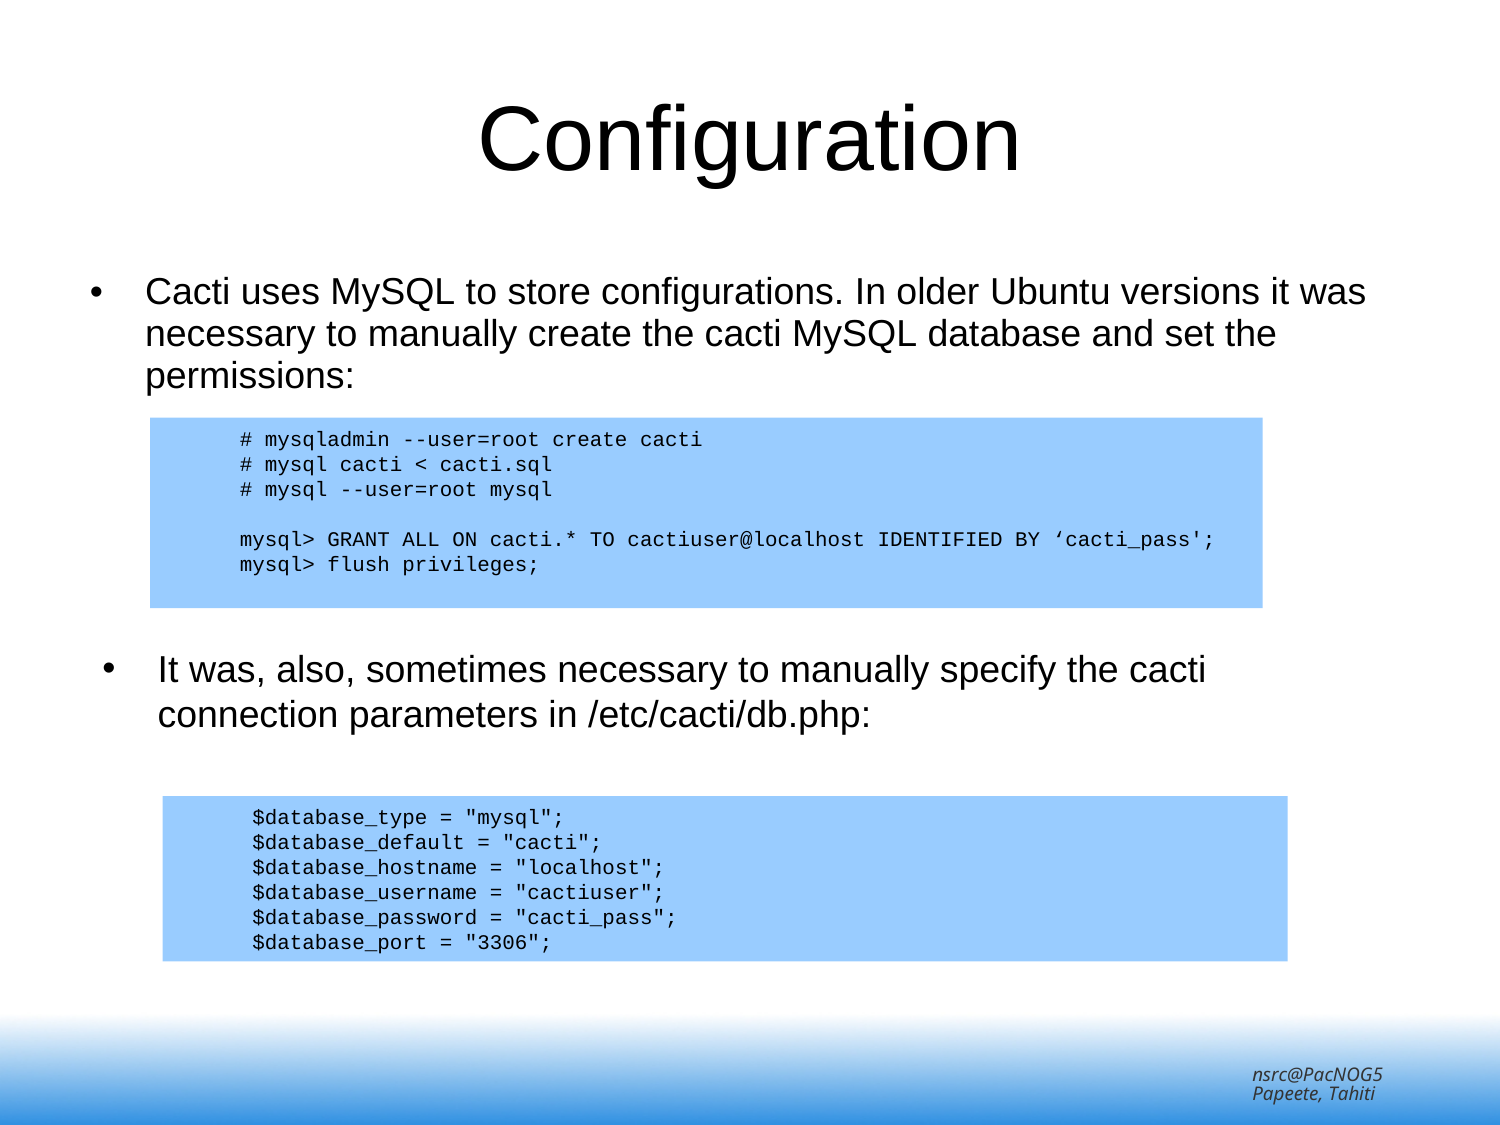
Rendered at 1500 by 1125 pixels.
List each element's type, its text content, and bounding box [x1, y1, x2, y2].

text_box It was, also, sometimes necessary to manually specify the cacti connection parameters in /etc/cacti/db.php: [87, 637, 1388, 775]
text_box $database_type = "mysql"; $database_default = "cacti"; $database_hostname = "localhost"; $database_username = "cactiuser"; $database_password = "cacti_pass"; $database_port = "3306"; [162, 796, 1288, 962]
list Cacti uses MySQL to store configurations. In older Ubuntu versions it was necessary to manually create the cacti MySQL database and set the permissions: [75, 262, 1426, 450]
picture [0, 1012, 1500, 1125]
title Configuration [75, 45, 1426, 233]
text_box # mysqladmin --user=root create cacti # mysql cacti < cacti.sql # mysql --user=root mysql mysql> GRANT ALL ON cacti.* TO cactiuser@localhost IDENTIFIED BY ‘cacti_pass'; mysql> flush privileges; [150, 417, 1263, 609]
